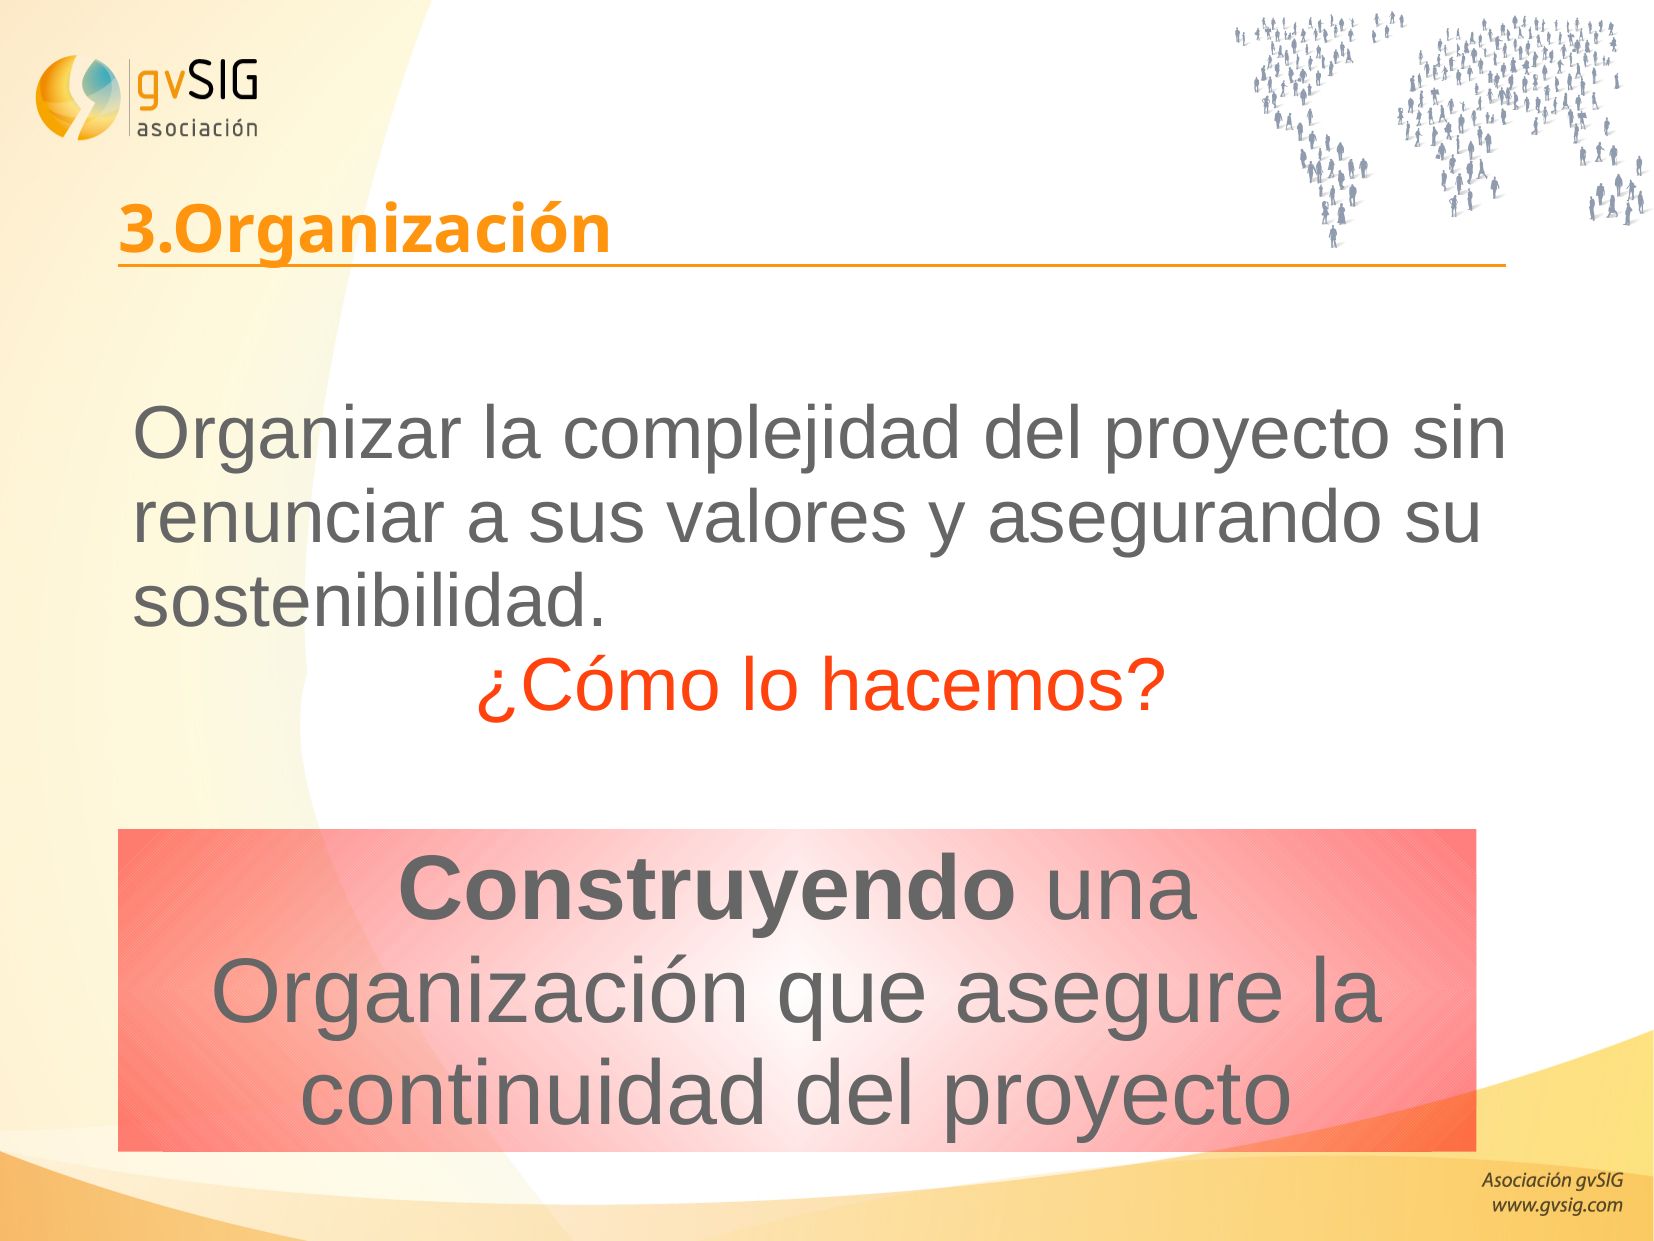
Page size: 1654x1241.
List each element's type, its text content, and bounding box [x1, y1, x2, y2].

title 3.Organización [118, 177, 1607, 276]
text_box Organizar la complejidad del proyecto sin renunciar a sus valores y asegurando su sostenibilidad. ¿Cómo lo hacemos? [118, 382, 1536, 734]
picture [0, 0, 1654, 1241]
text_box Construyendo una Organización que asegure la continuidad del proyecto [118, 829, 1477, 1152]
